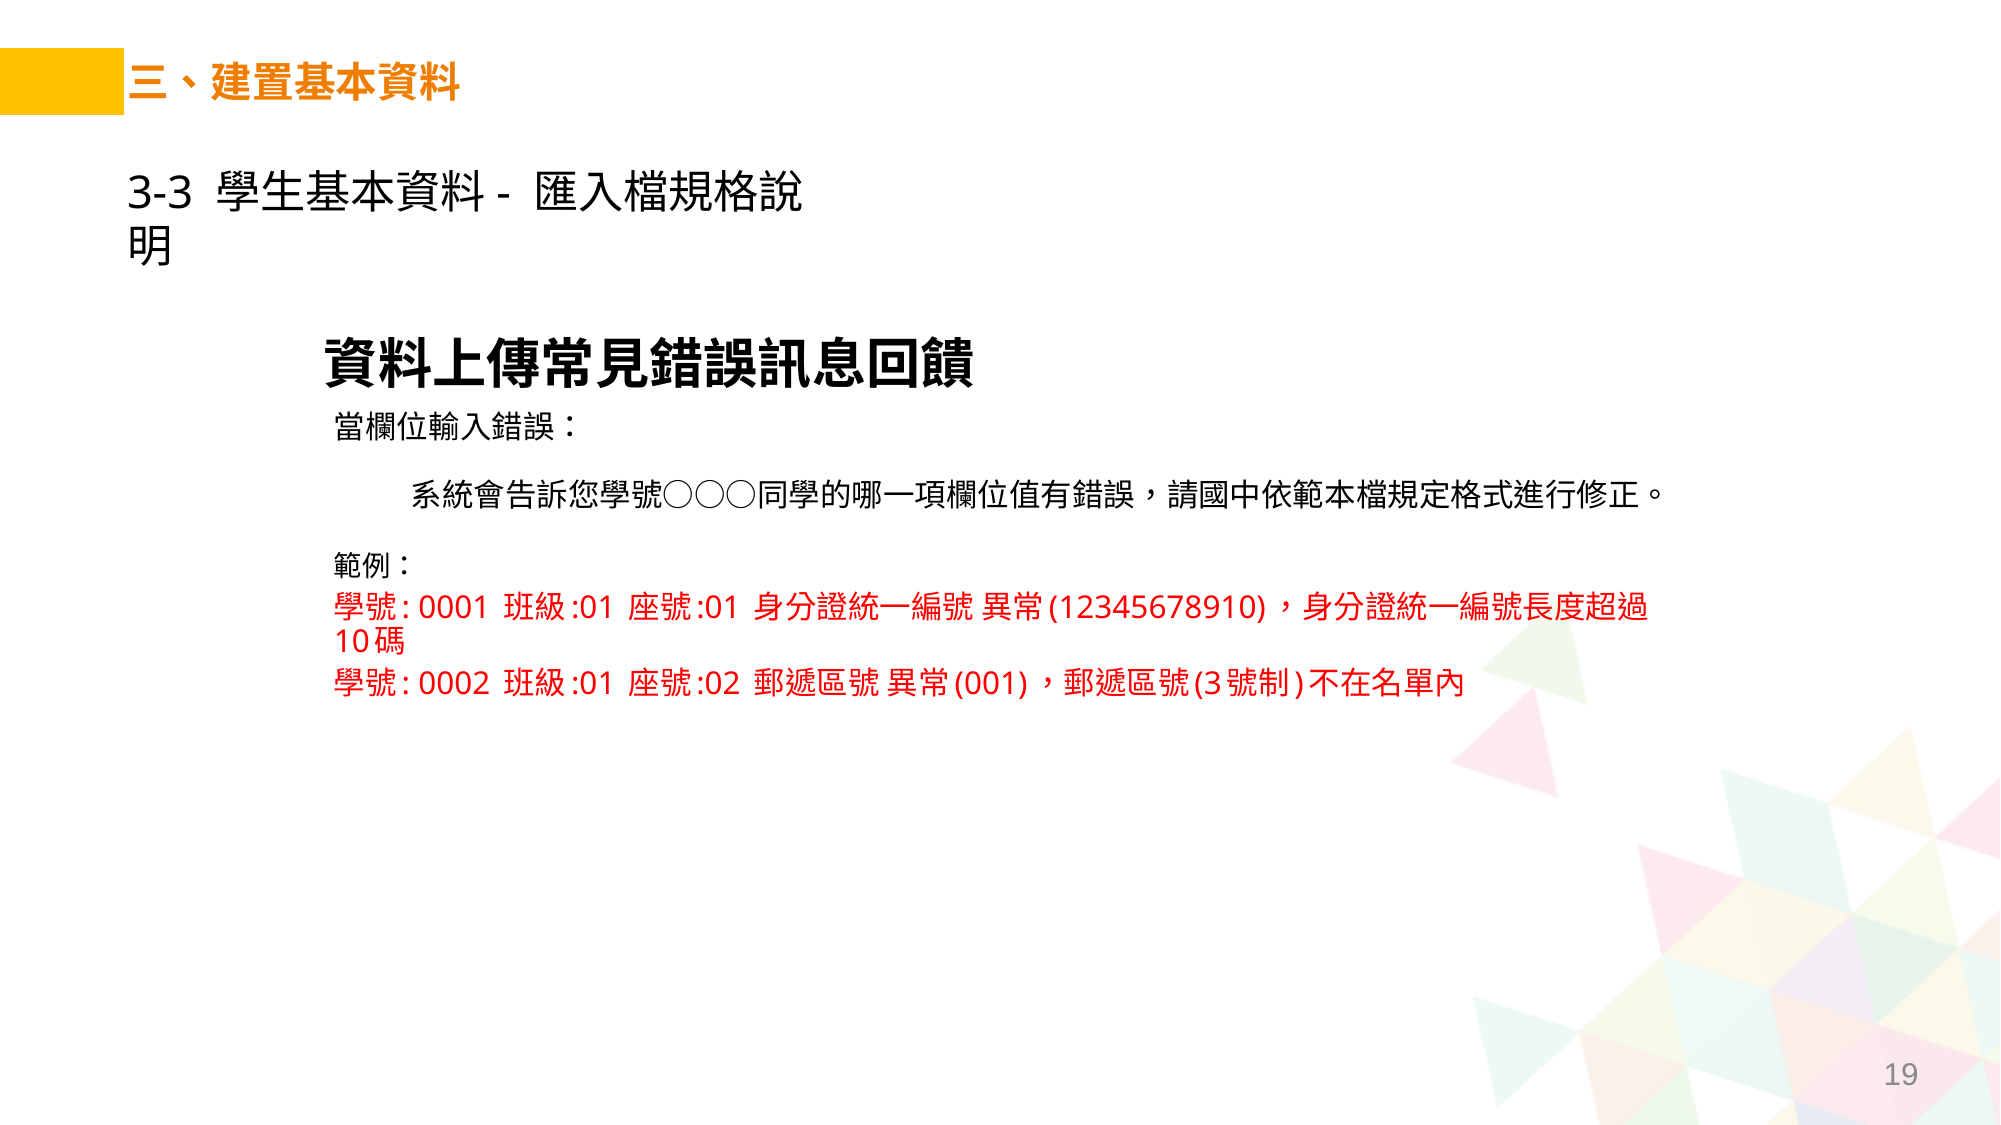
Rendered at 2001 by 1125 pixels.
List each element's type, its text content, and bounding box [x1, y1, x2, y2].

text_box 19 [1868, 1038, 1989, 1125]
text_box 資料上傳常見錯誤訊息回饋 [308, 322, 1119, 400]
text_box 3-3 學生基本資料- 匯入檔規格說明 [112, 155, 863, 233]
list 當欄位輸入錯誤： 系統會告訴您學號○○○同學的哪一項欄位值有錯誤，請國中依範本檔規定格式進行修正。 範例： 學號: 0001 班級:01 座號:01 身分證統一編號 異常(12345678910)，身分證統一編號長度超過10碼 學號: 0002 班級:01 座號:02 郵遞區號 異常(001)，郵遞區號(3號制)不在名單內 [308, 399, 1670, 746]
text_box 三、建置基本資料 [112, 47, 538, 114]
text_box [0, 48, 124, 115]
